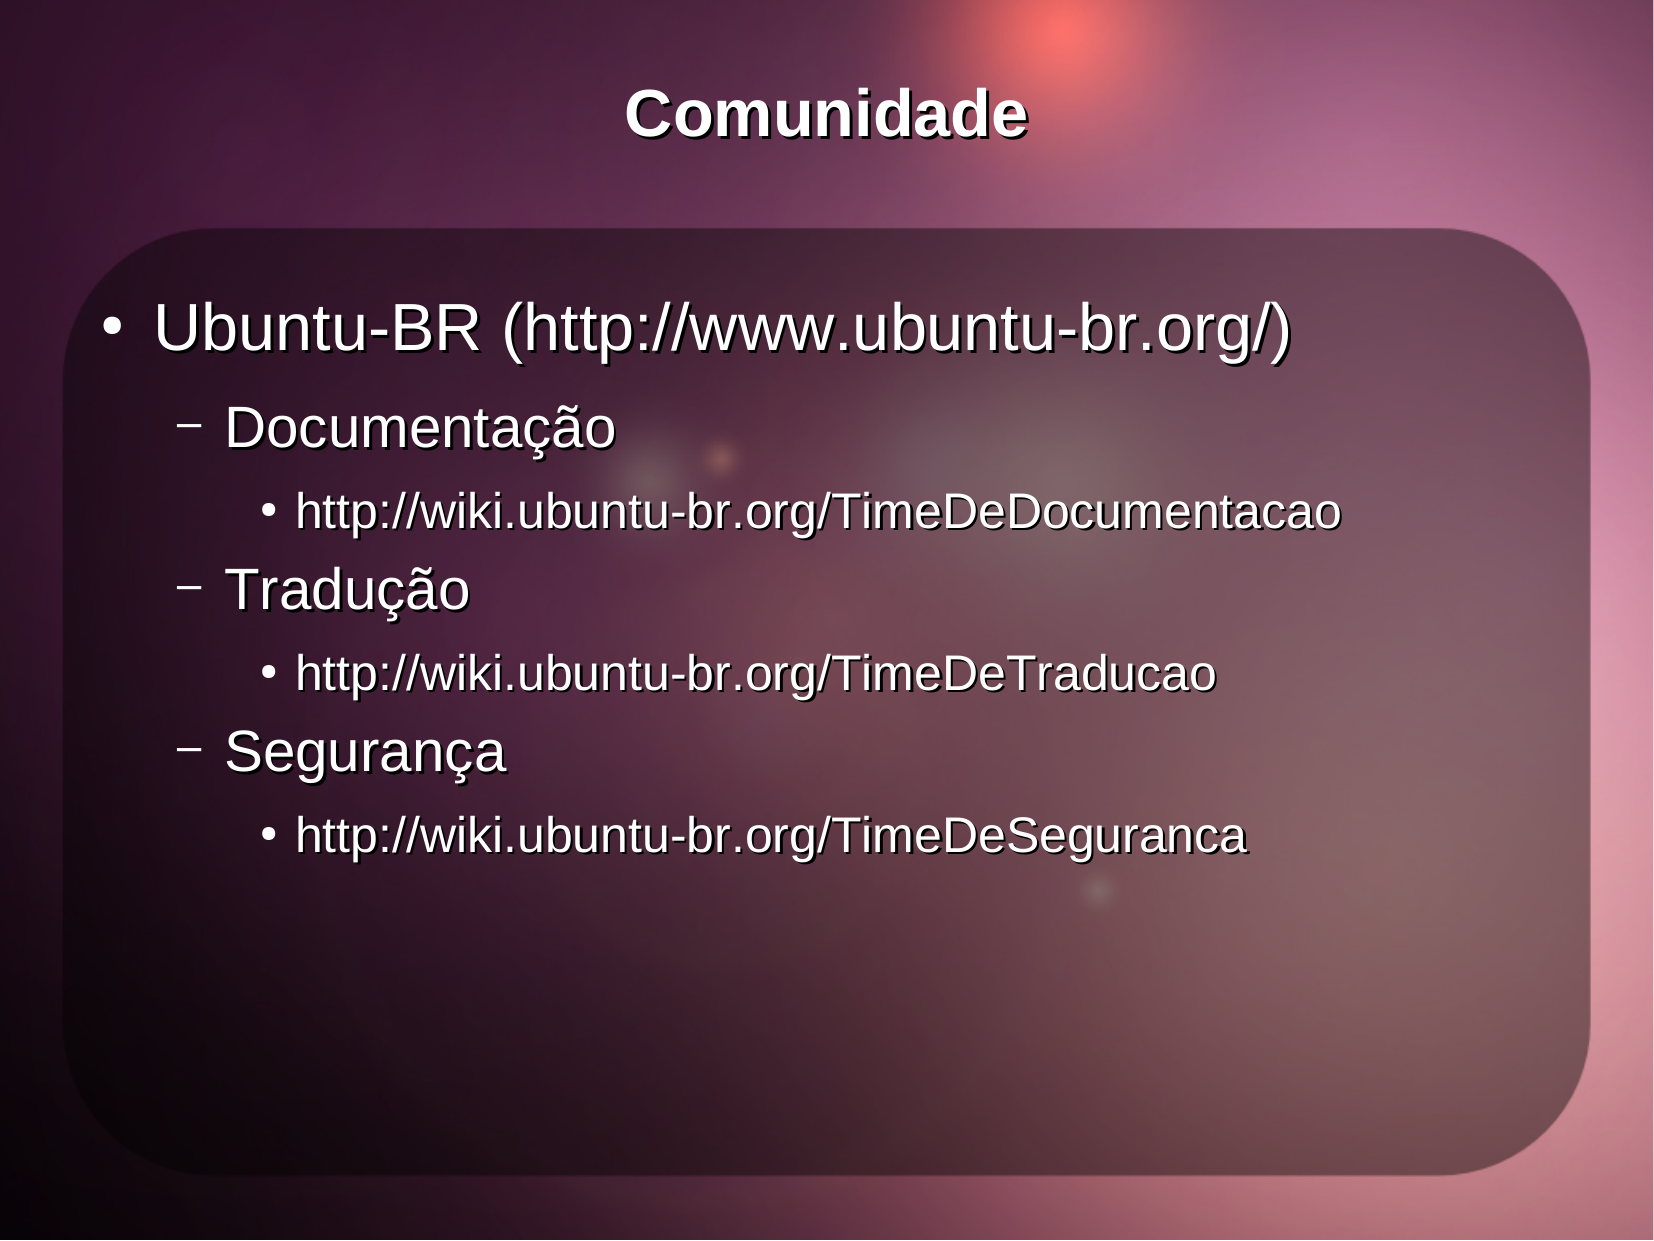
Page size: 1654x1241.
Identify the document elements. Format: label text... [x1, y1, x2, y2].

picture [0, 0, 1654, 1240]
list Ubuntu-BR (http://www.ubuntu-br.org/) Documentação http://wiki.ubuntu-br.org/TimeDeDocumentacao Tradução http://wiki.ubuntu-br.org/TimeDeTraducao Segurança http://wiki.ubuntu-br.org/TimeDeSeguranca [82, 290, 1571, 1109]
title Comunidade [59, 49, 1595, 178]
